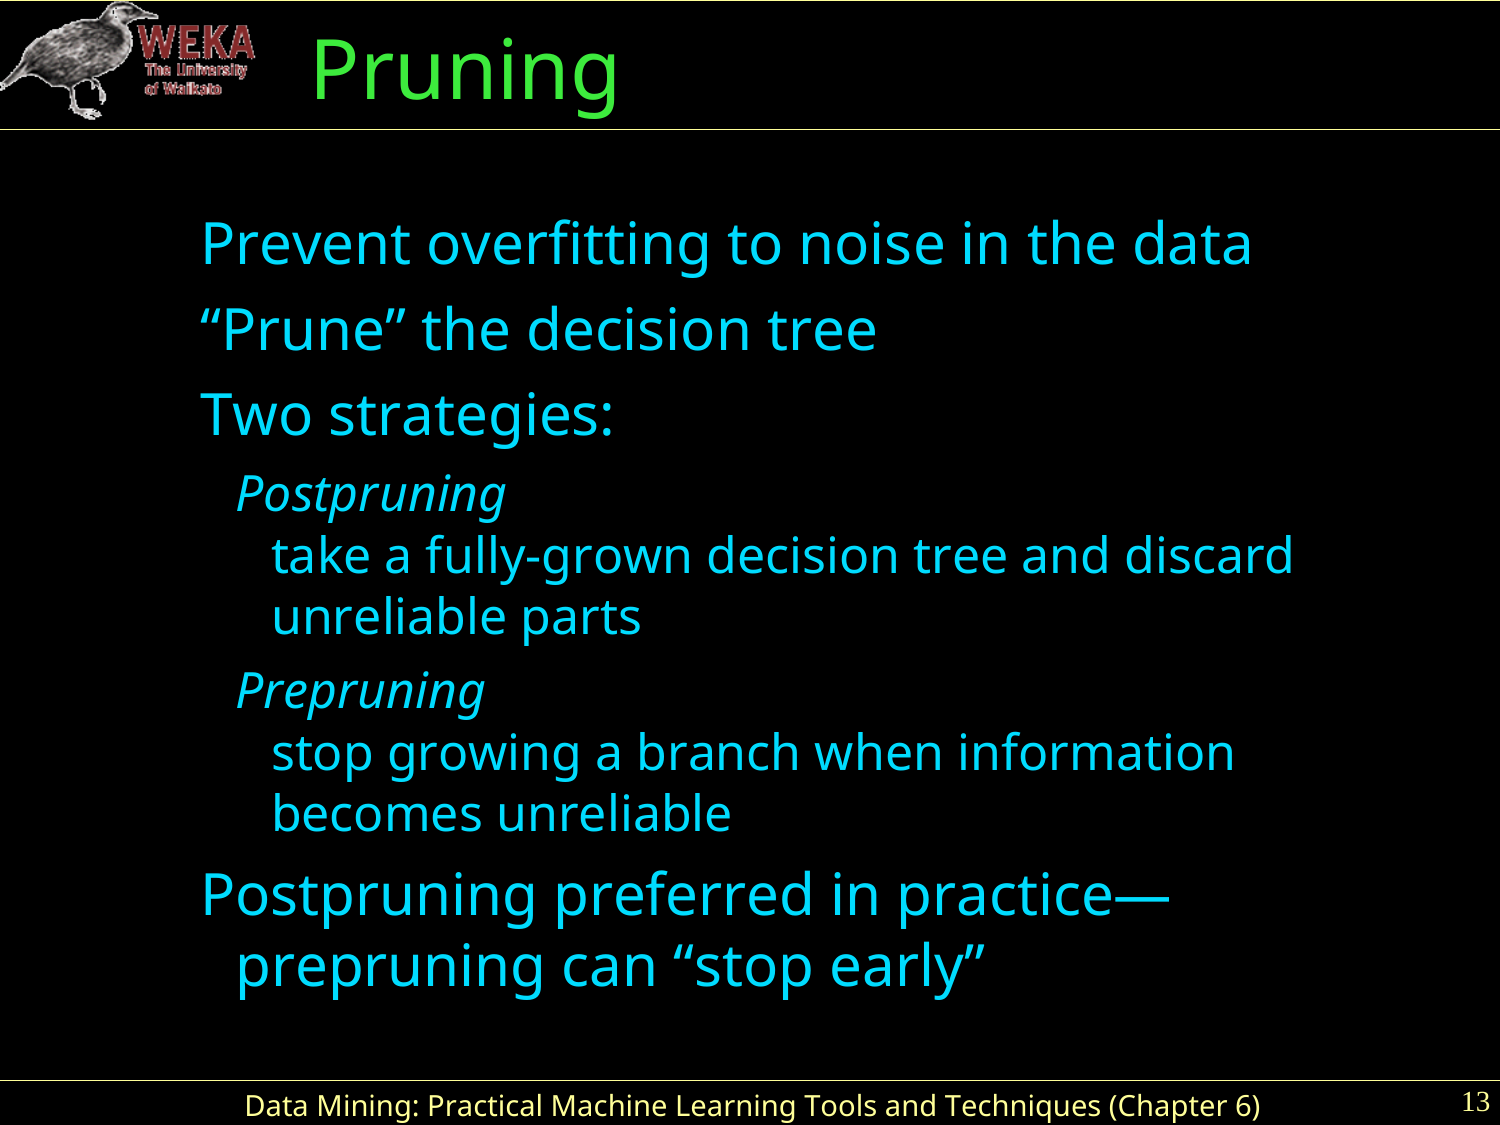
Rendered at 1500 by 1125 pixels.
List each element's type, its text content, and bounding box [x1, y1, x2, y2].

list Prevent overfitting to noise in the data “Prune” the decision tree Two strategies: Postpruning take a fully-grown decision tree and discard unreliable parts Prepruning stop growing a branch when information becomes unreliable Postpruning preferred in practice—prepruning can “stop early” [149, 200, 1388, 899]
title Pruning [295, 0, 1500, 148]
picture [0, 1, 266, 129]
